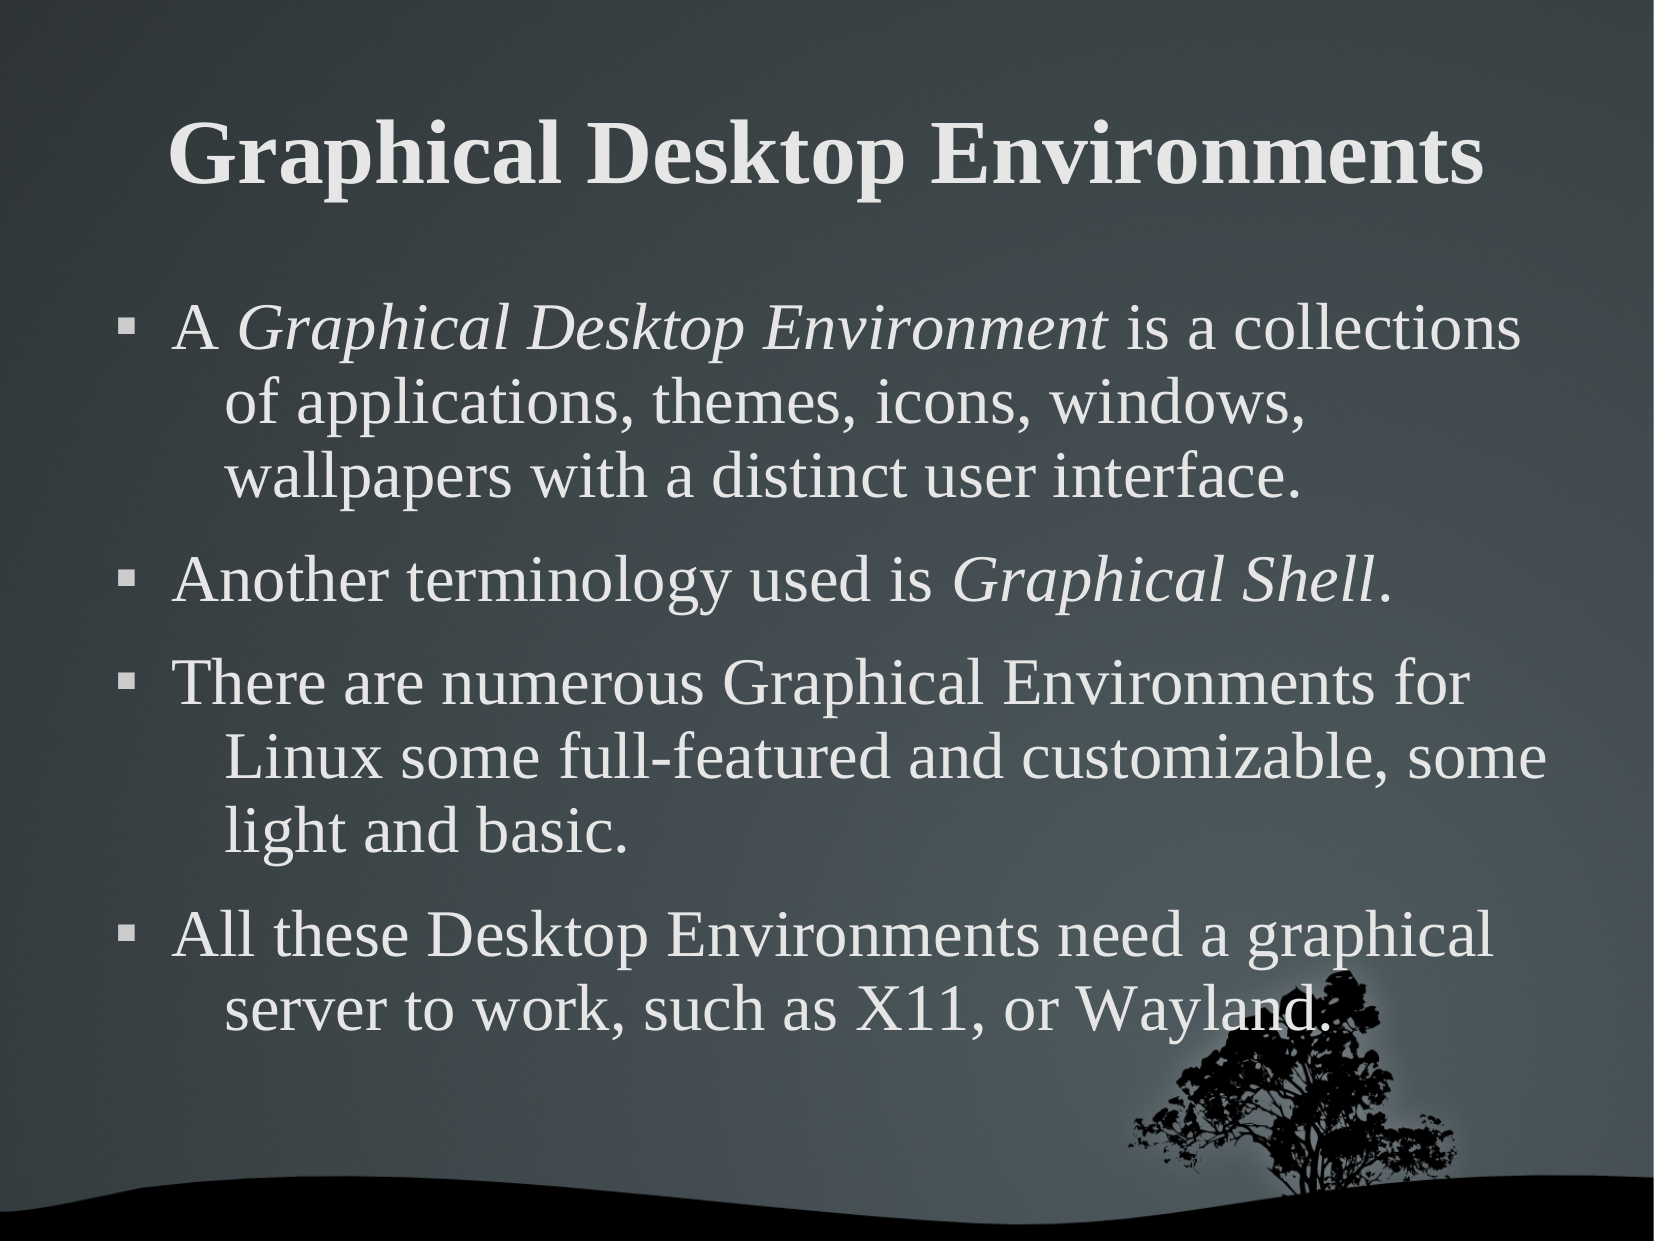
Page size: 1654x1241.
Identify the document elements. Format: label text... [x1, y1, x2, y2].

picture [0, 0, 1654, 1241]
list A Graphical Desktop Environment is a collections of applications, themes, icons, windows, wallpapers with a distinct user interface. Another terminology used is Graphical Shell. There are numerous Graphical Environments for Linux some full-featured and customizable, some light and basic. All these Desktop Environments need a graphical server to work, such as X11, or Wayland. [82, 290, 1571, 1148]
title Graphical Desktop Environments [82, 49, 1571, 257]
